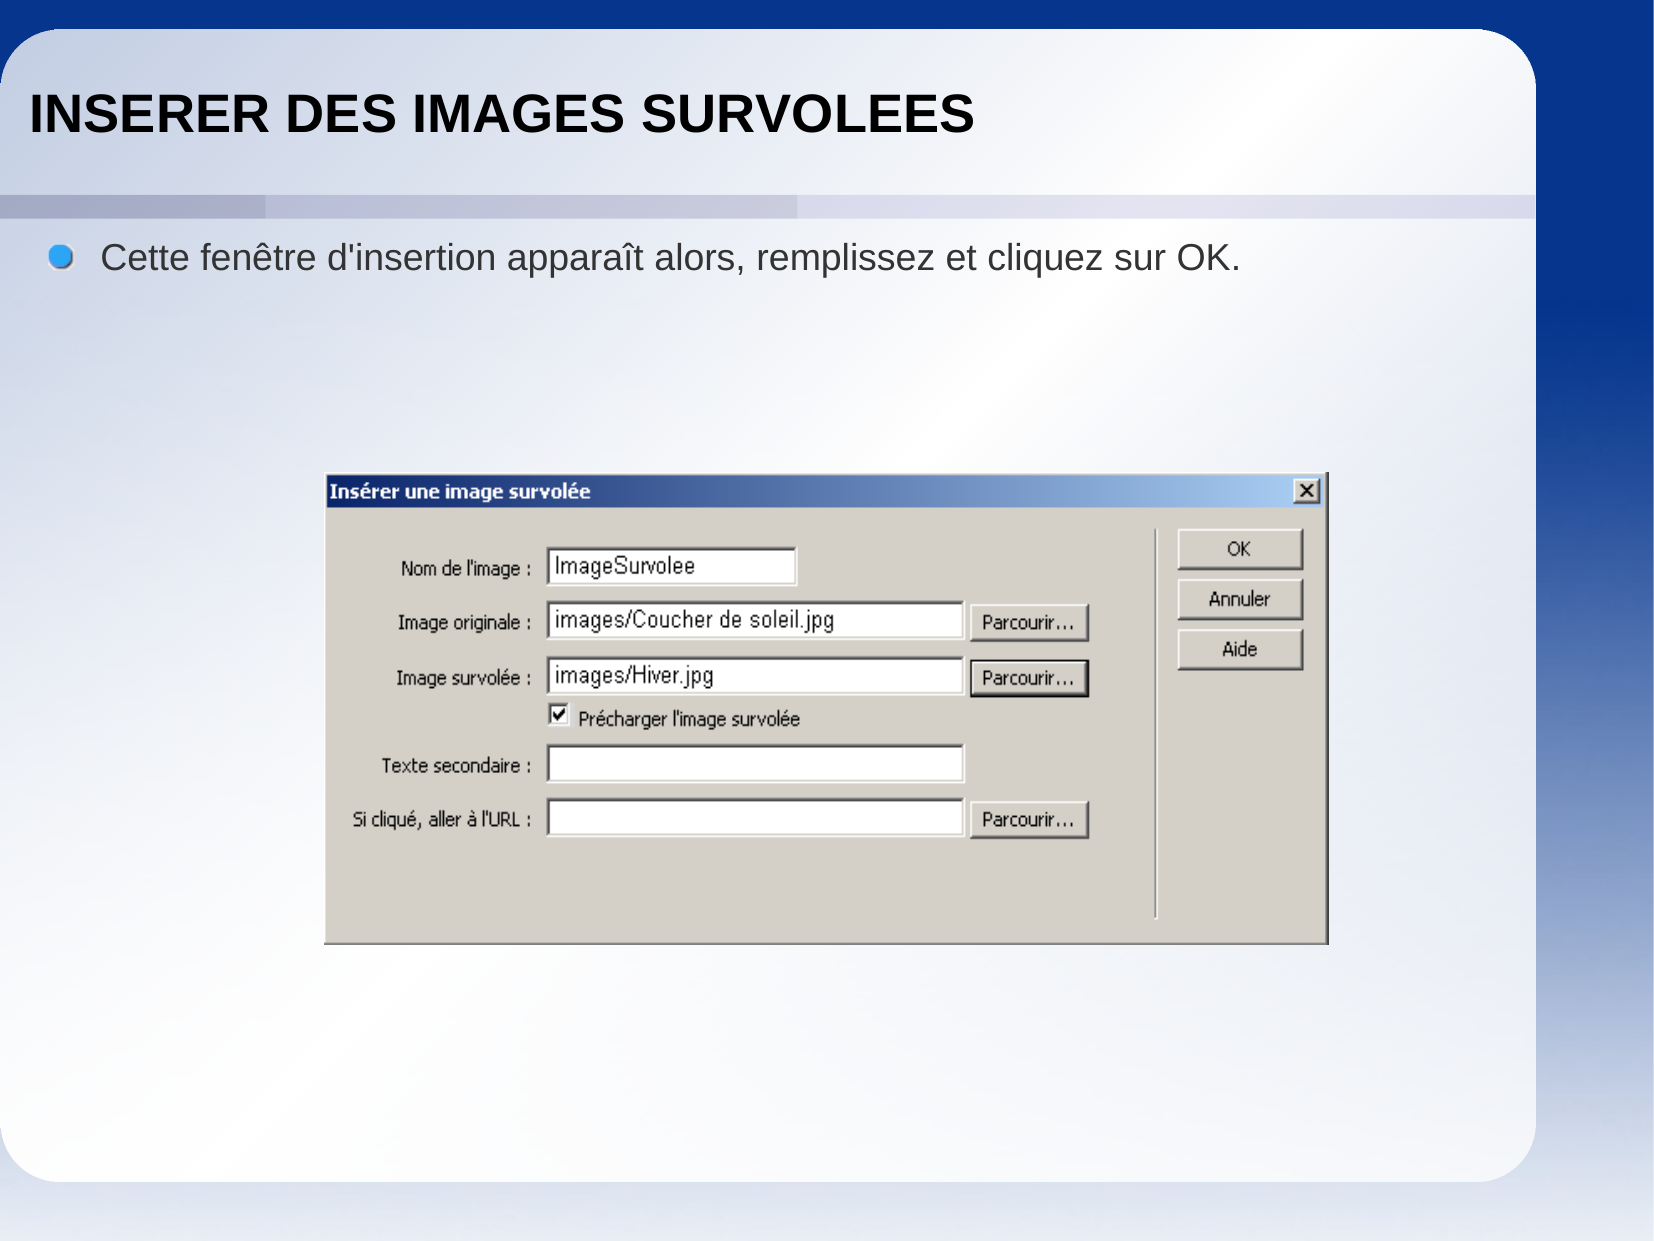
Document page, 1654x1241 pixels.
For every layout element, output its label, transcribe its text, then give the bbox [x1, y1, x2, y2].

title INSERER DES IMAGES SURVOLEES [29, 49, 1506, 178]
picture [324, 472, 1329, 945]
list Cette fenêtre d'insertion apparaît alors, remplissez et cliquez sur OK. [29, 236, 1506, 1152]
picture [0, 0, 1654, 1241]
